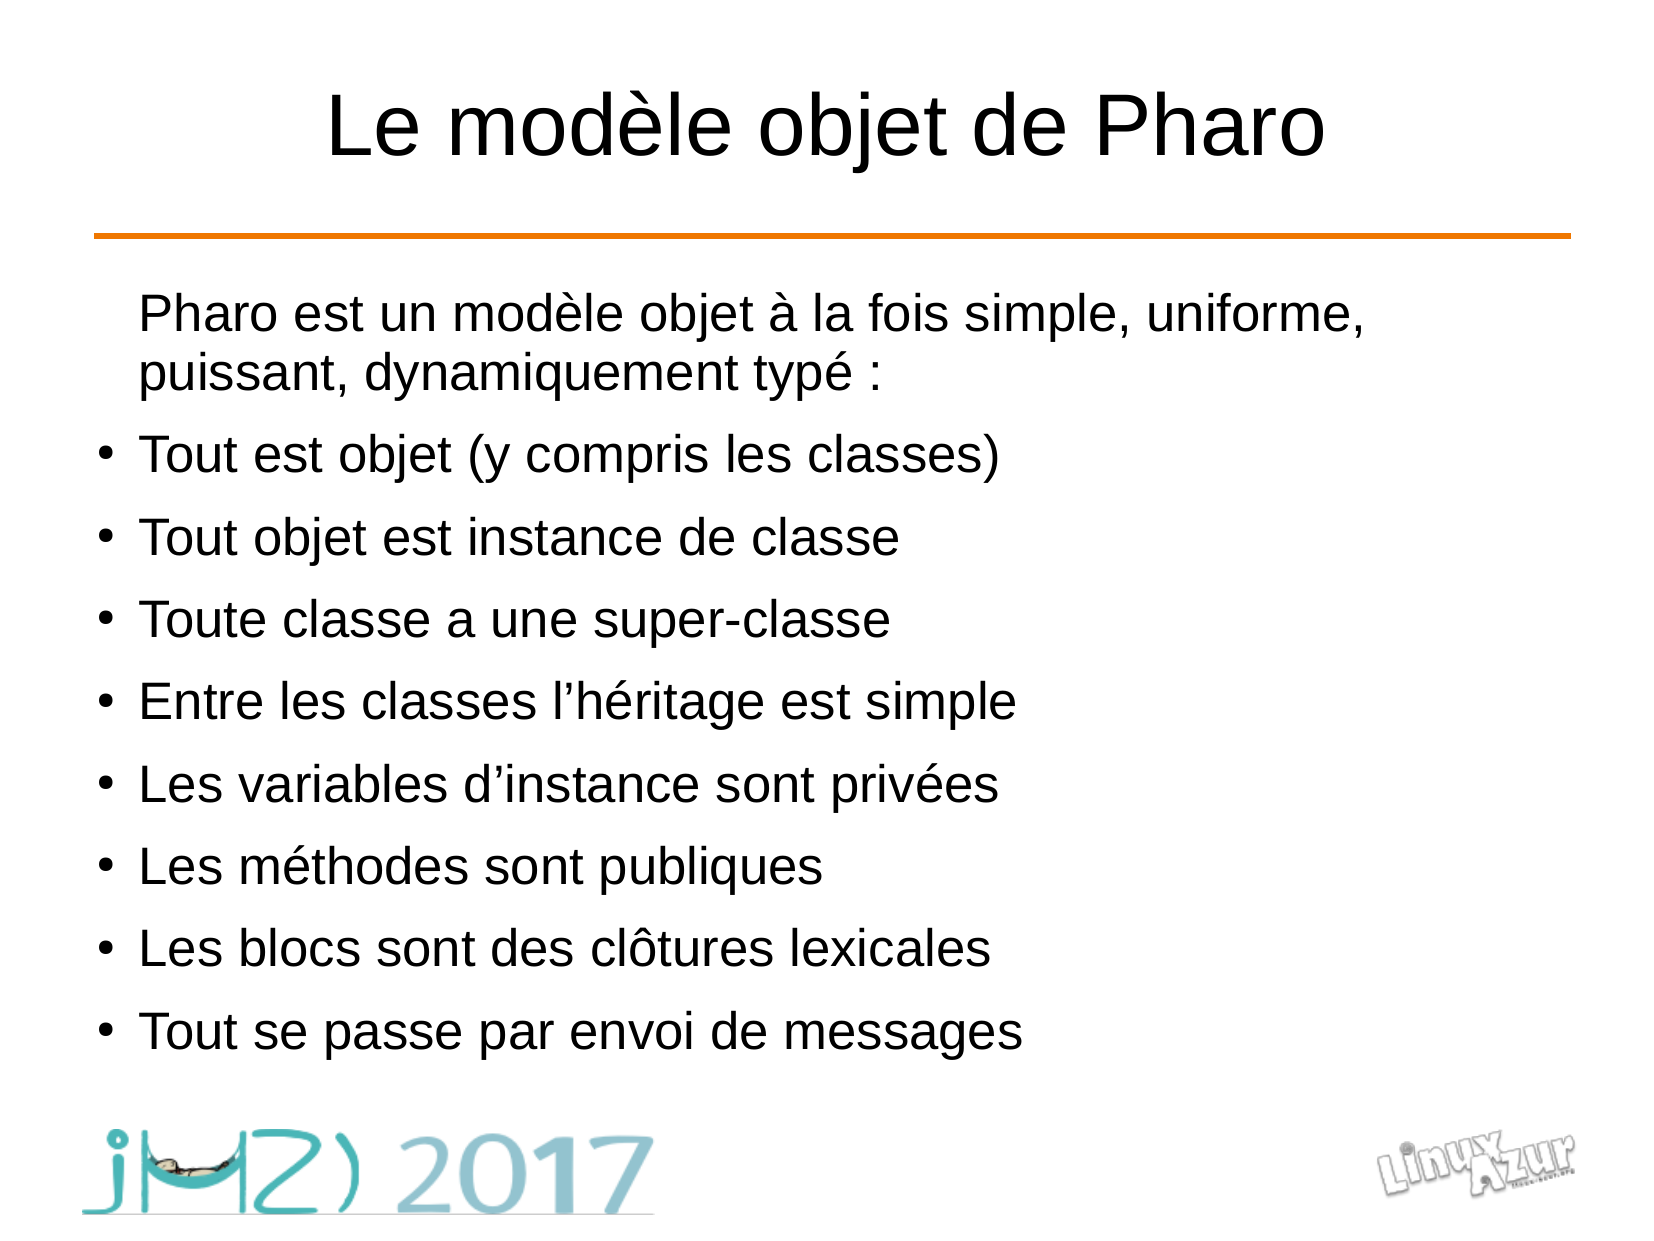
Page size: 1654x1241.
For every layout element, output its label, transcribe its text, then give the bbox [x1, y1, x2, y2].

picture [82, 1129, 655, 1216]
title Le modèle objet de Pharo [82, 49, 1571, 201]
picture [1346, 1115, 1600, 1211]
list Pharo est un modèle objet à la fois simple, uniforme, puissant, dynamiquement typé : Tout est objet (y compris les classes) Tout objet est instance de classe Toute classe a une super-classe Entre les classes l’héritage est simple Les variables d’instance sont privées Les méthodes sont publiques Les blocs sont des clôtures lexicales Tout se passe par envoi de messages [82, 283, 1571, 1063]
